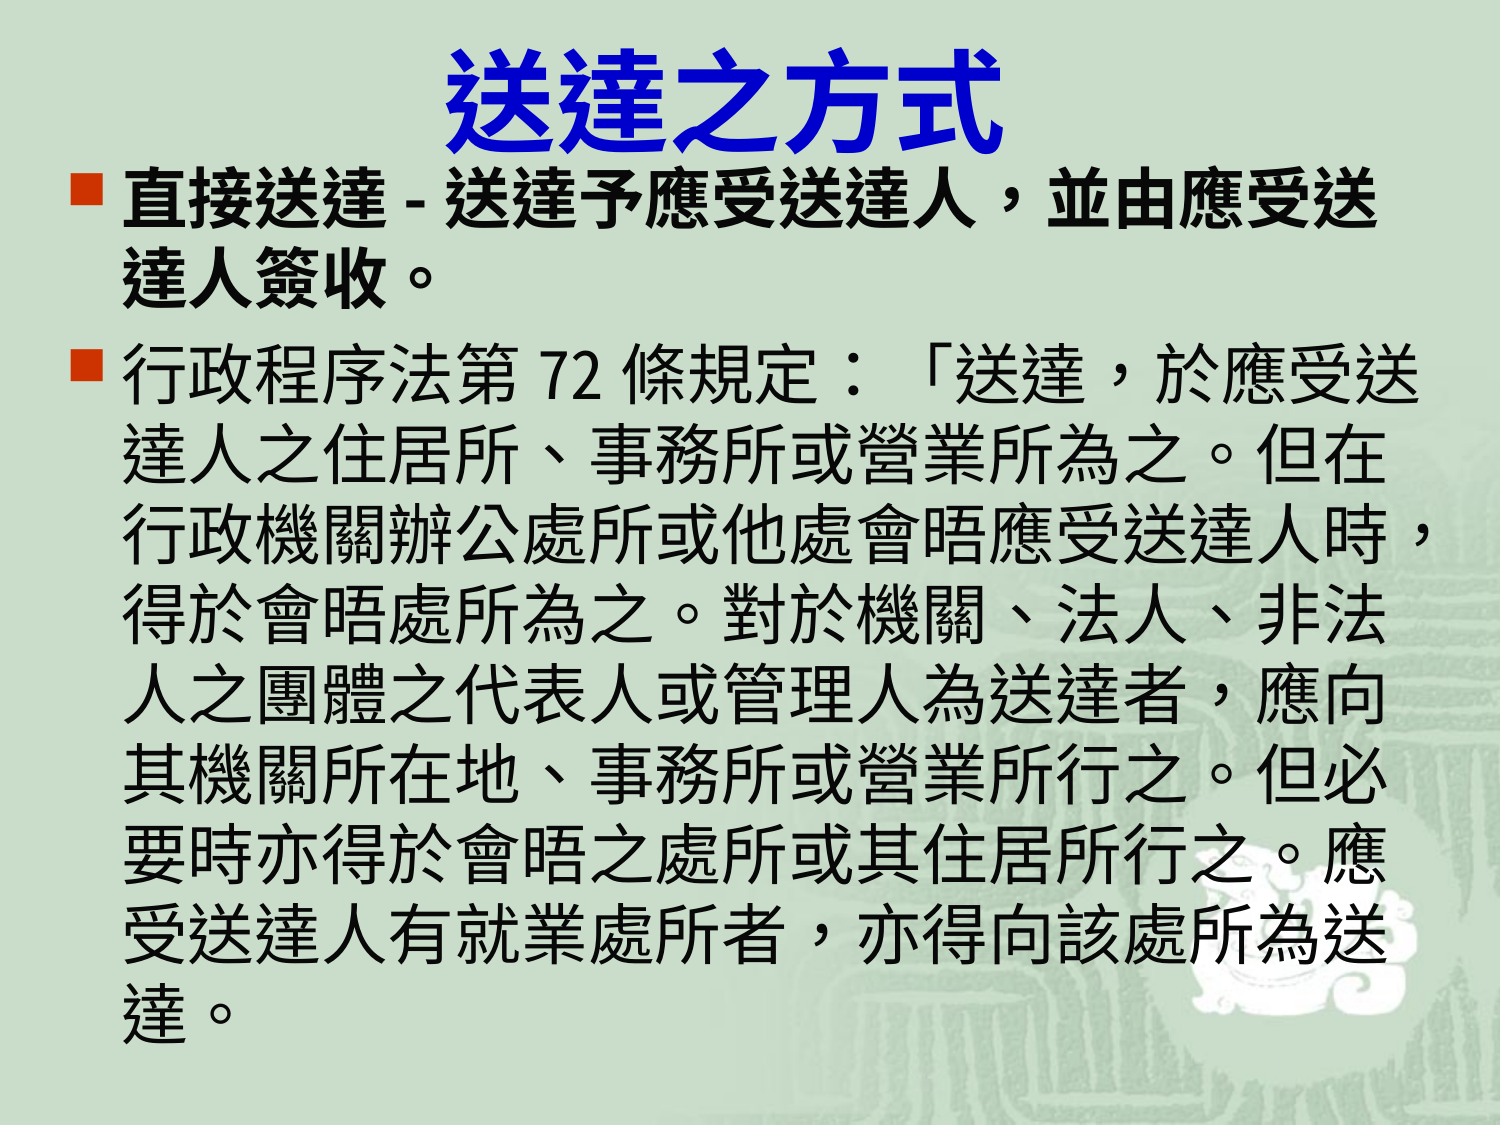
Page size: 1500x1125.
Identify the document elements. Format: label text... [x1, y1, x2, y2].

list 直接送達-送達予應受送達人，並由應受送達人簽收。 行政程序法第72條規定：「送達，於應受送達人之住居所、事務所或營業所為之。但在行政機關辦公處所或他處會晤應受送達人時，得於會晤處所為之。對於機關、法人、非法人之團體之代表人或管理人為送達者，應向其機關所在地、事務所或營業所行之。但必要時亦得於會晤之處所或其住居所行之。應受送達人有就業處所者，亦得向該處所為送達。 [50, 148, 1450, 1013]
title 送達之方式 [87, 24, 1363, 148]
picture [0, 0, 1500, 1125]
